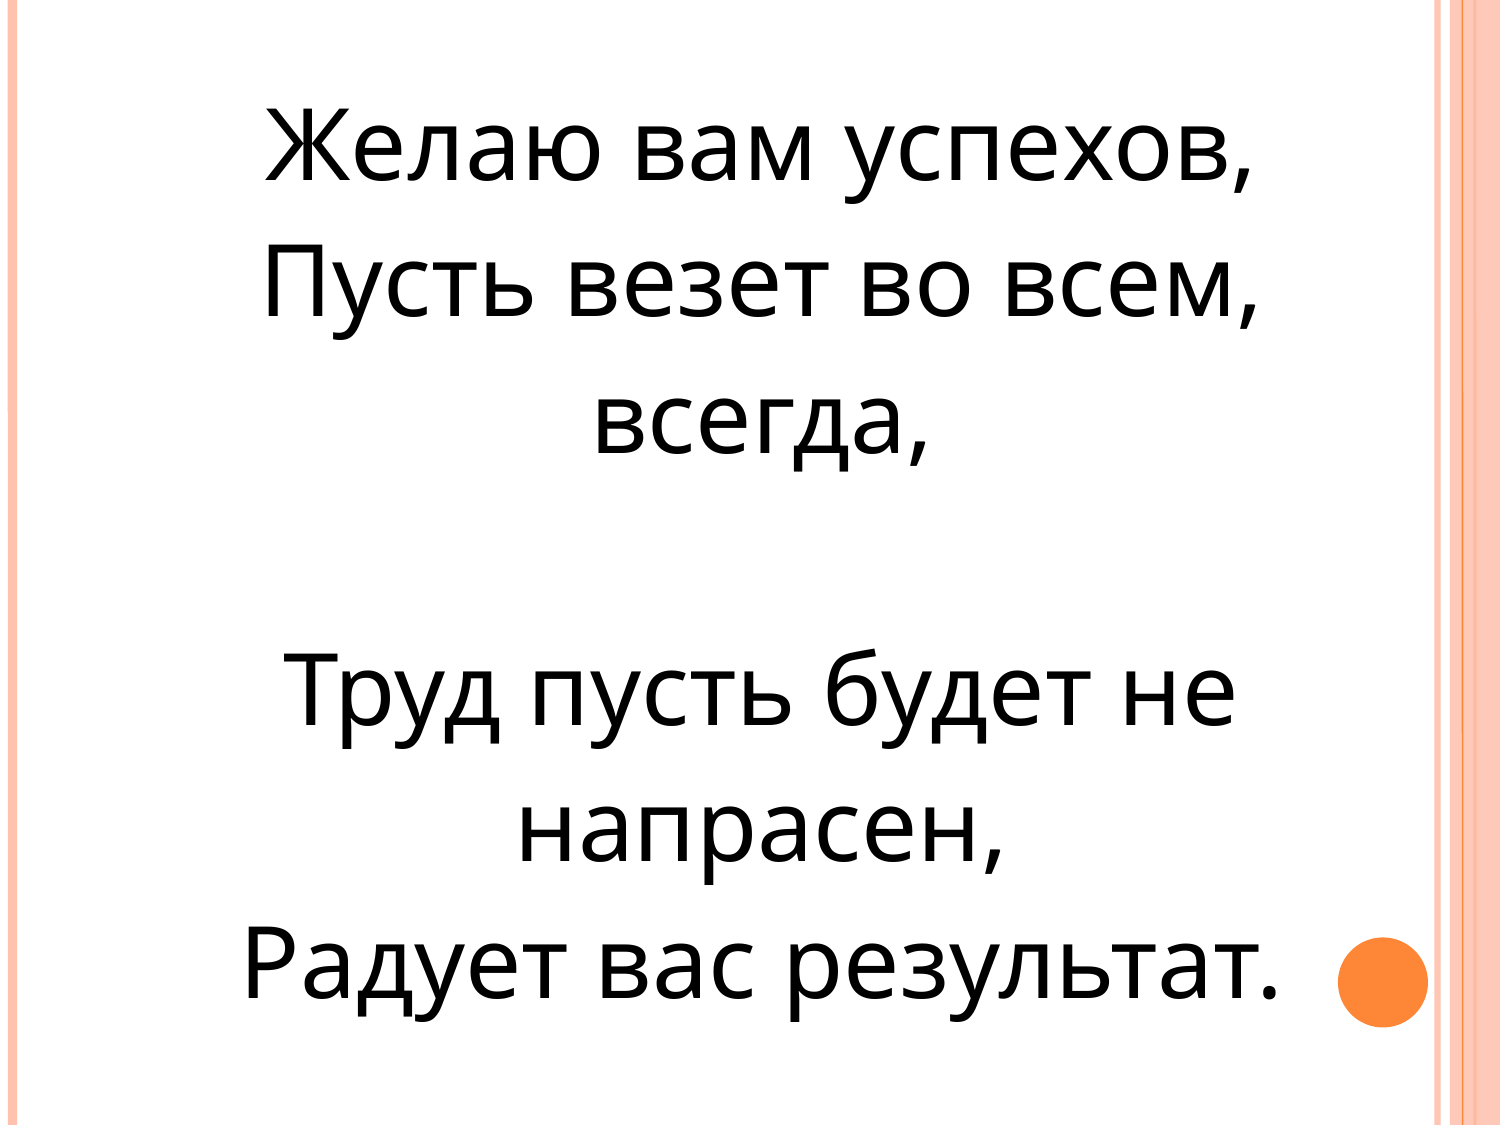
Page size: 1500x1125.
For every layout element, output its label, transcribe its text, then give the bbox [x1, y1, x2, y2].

text_box Желаю вам успехов, Пусть везет во всем, всегда, Труд пусть будет не напрасен, Радует вас результат. [88, 66, 1436, 1125]
